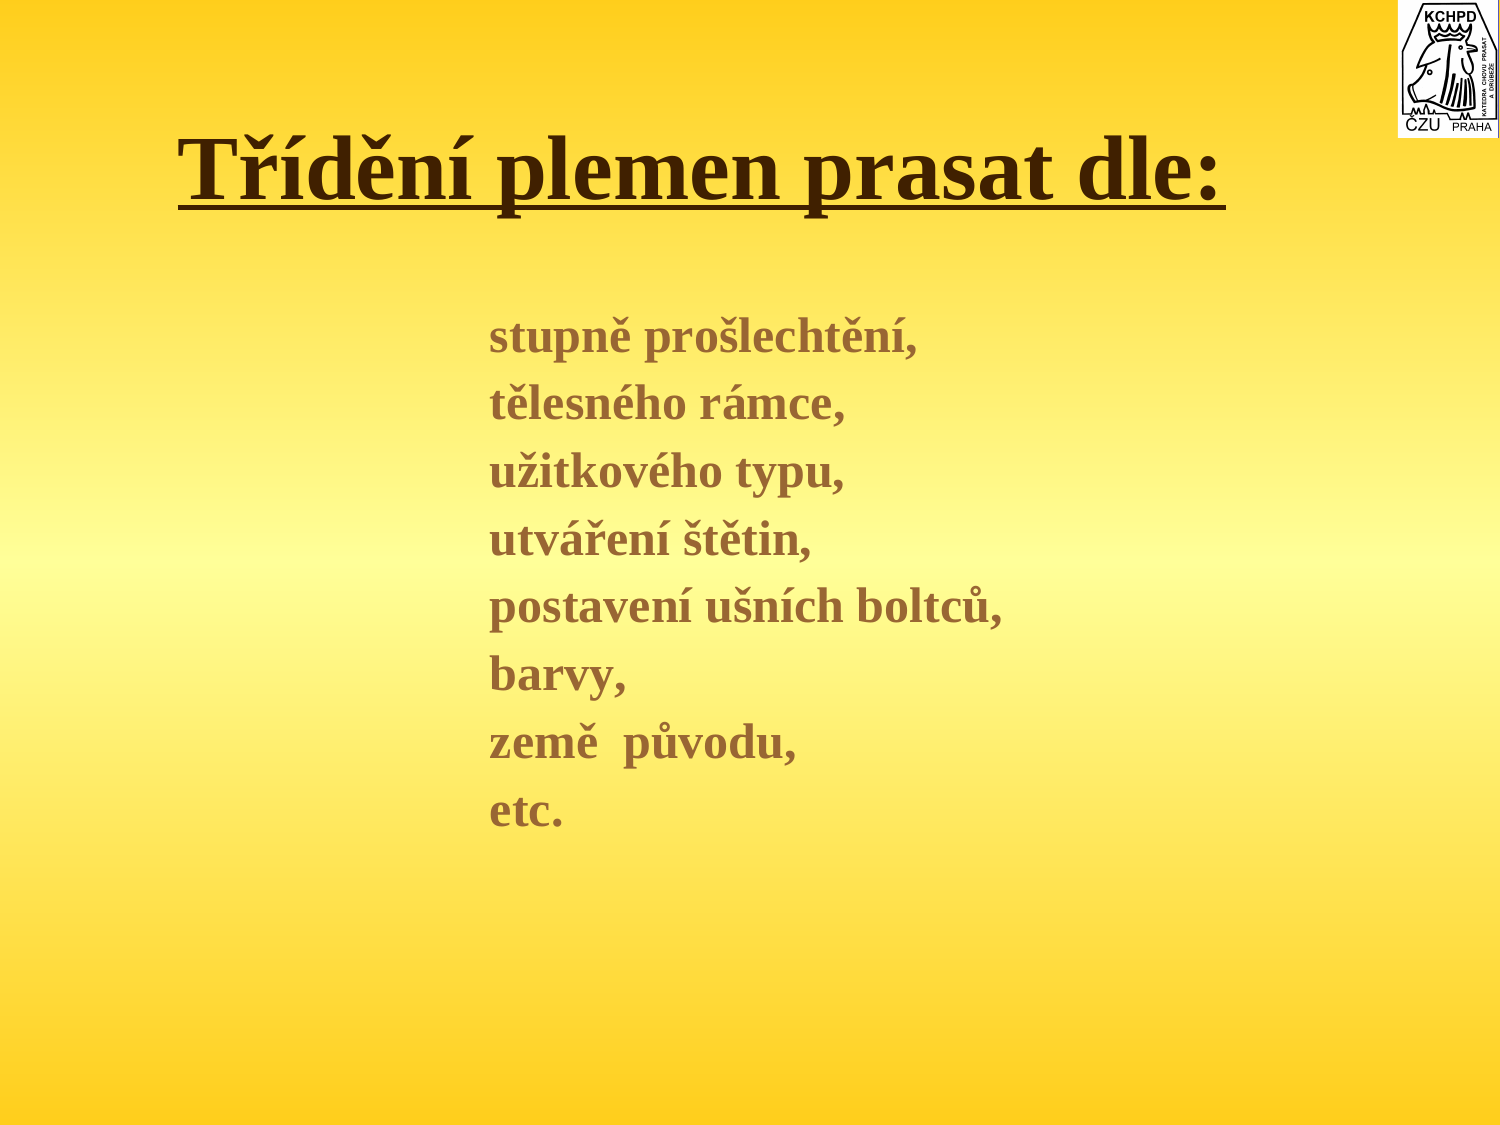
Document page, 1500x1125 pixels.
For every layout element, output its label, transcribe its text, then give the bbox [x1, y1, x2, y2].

title Třídění plemen prasat dle: [162, 74, 1438, 263]
chart [1397, 0, 1500, 140]
list stupně prošlechtění, tělesného rámce, užitkového typu, utváření štětin, postavení ušních boltců, barvy, země původu, etc. [474, 299, 1150, 943]
